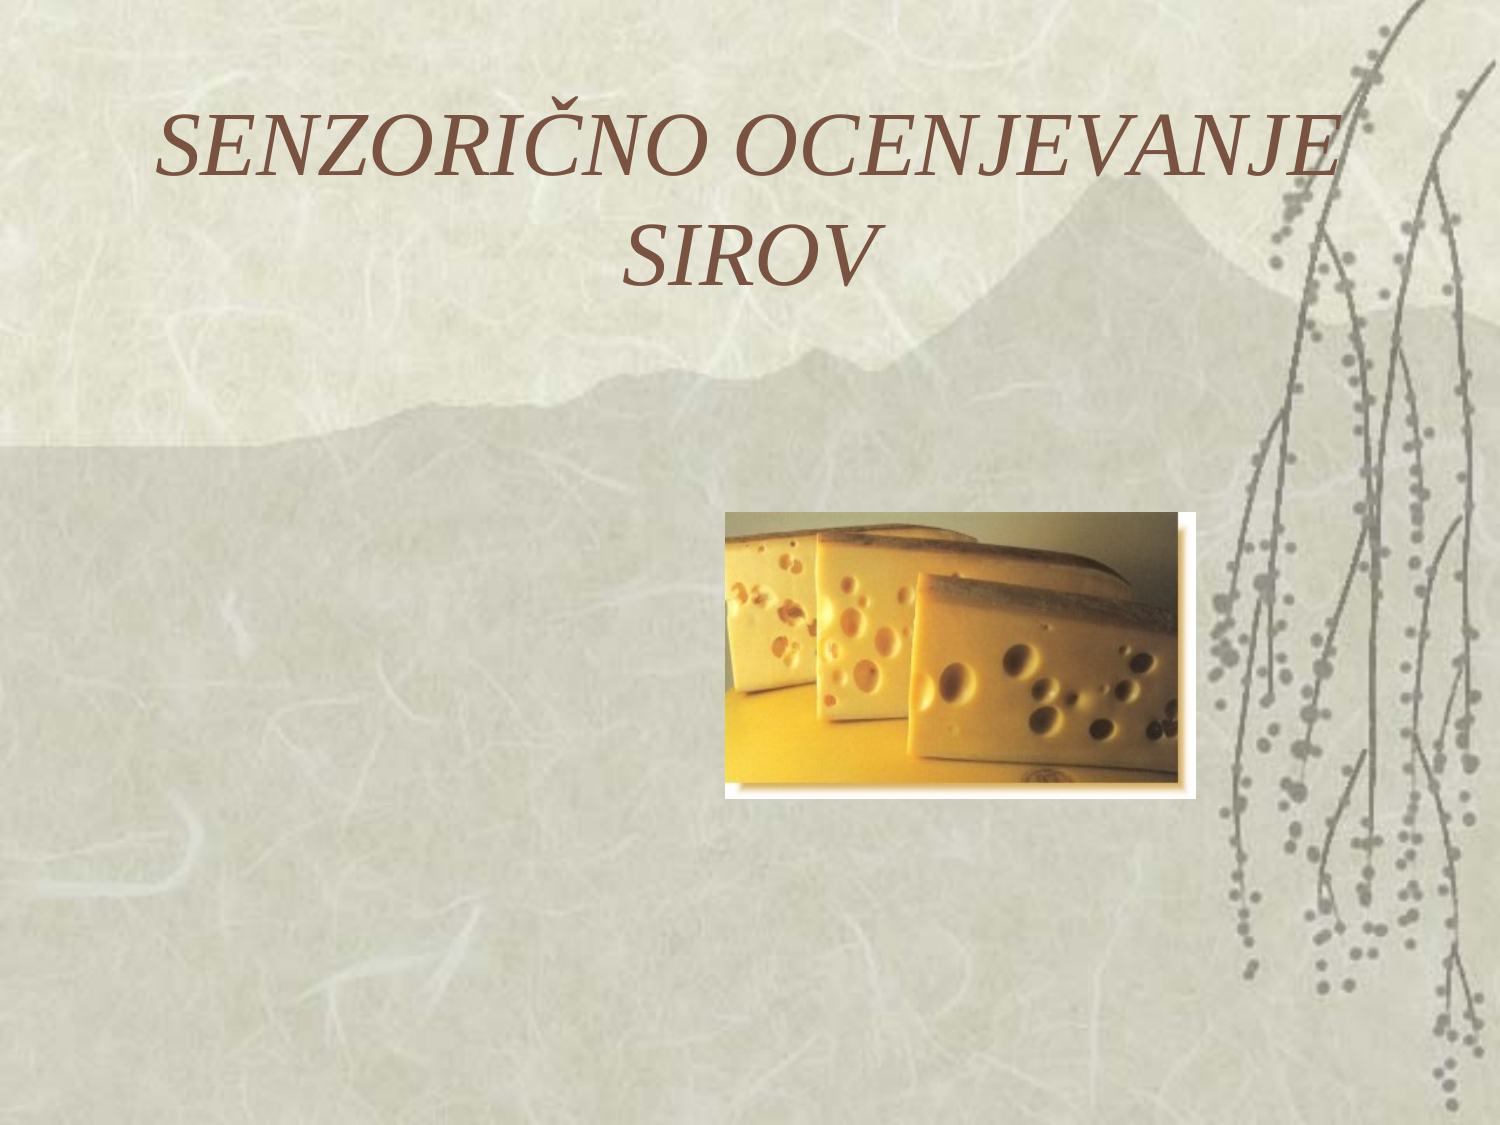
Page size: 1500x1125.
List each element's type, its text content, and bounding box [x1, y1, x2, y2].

title SENZORIČNO OCENJEVANJE SIROV [112, 76, 1388, 312]
picture [0, 0, 1500, 1125]
